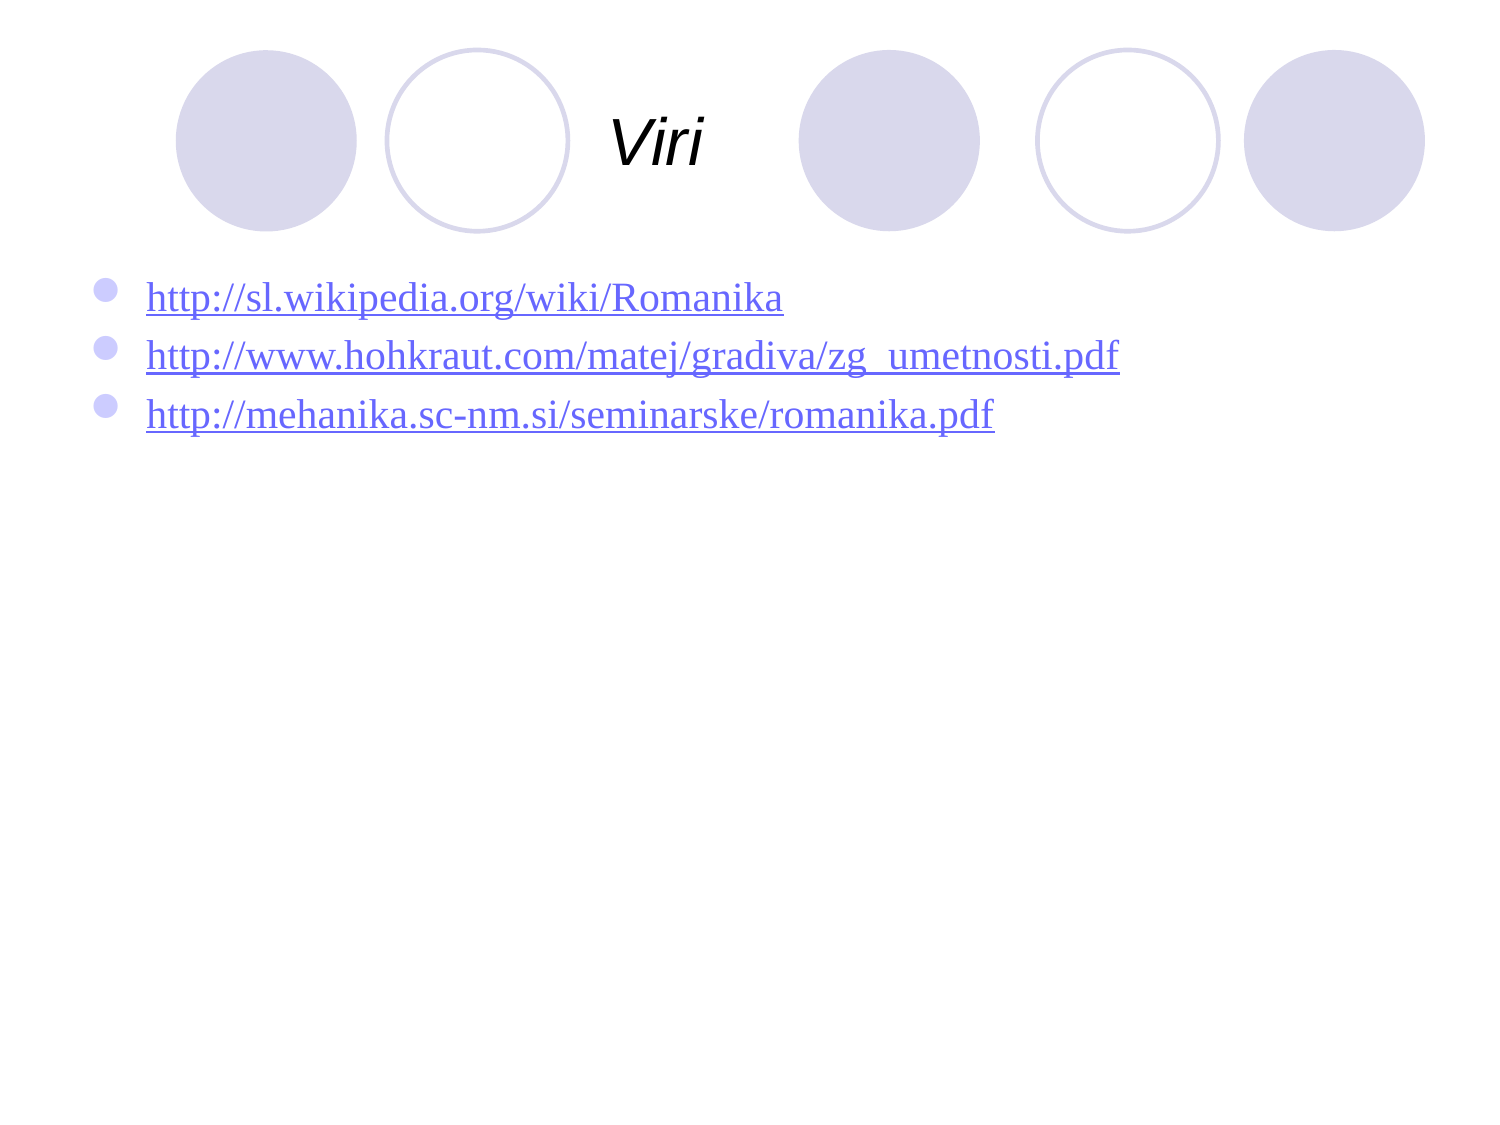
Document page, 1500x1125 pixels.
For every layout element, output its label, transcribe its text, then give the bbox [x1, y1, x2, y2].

list http://sl.wikipedia.org/wiki/Romanika http://www.hohkraut.com/matej/gradiva/zg_umetnosti.pdf http://mehanika.sc-nm.si/seminarske/romanika.pdf [75, 262, 1425, 1006]
title Viri [75, 45, 1425, 233]
